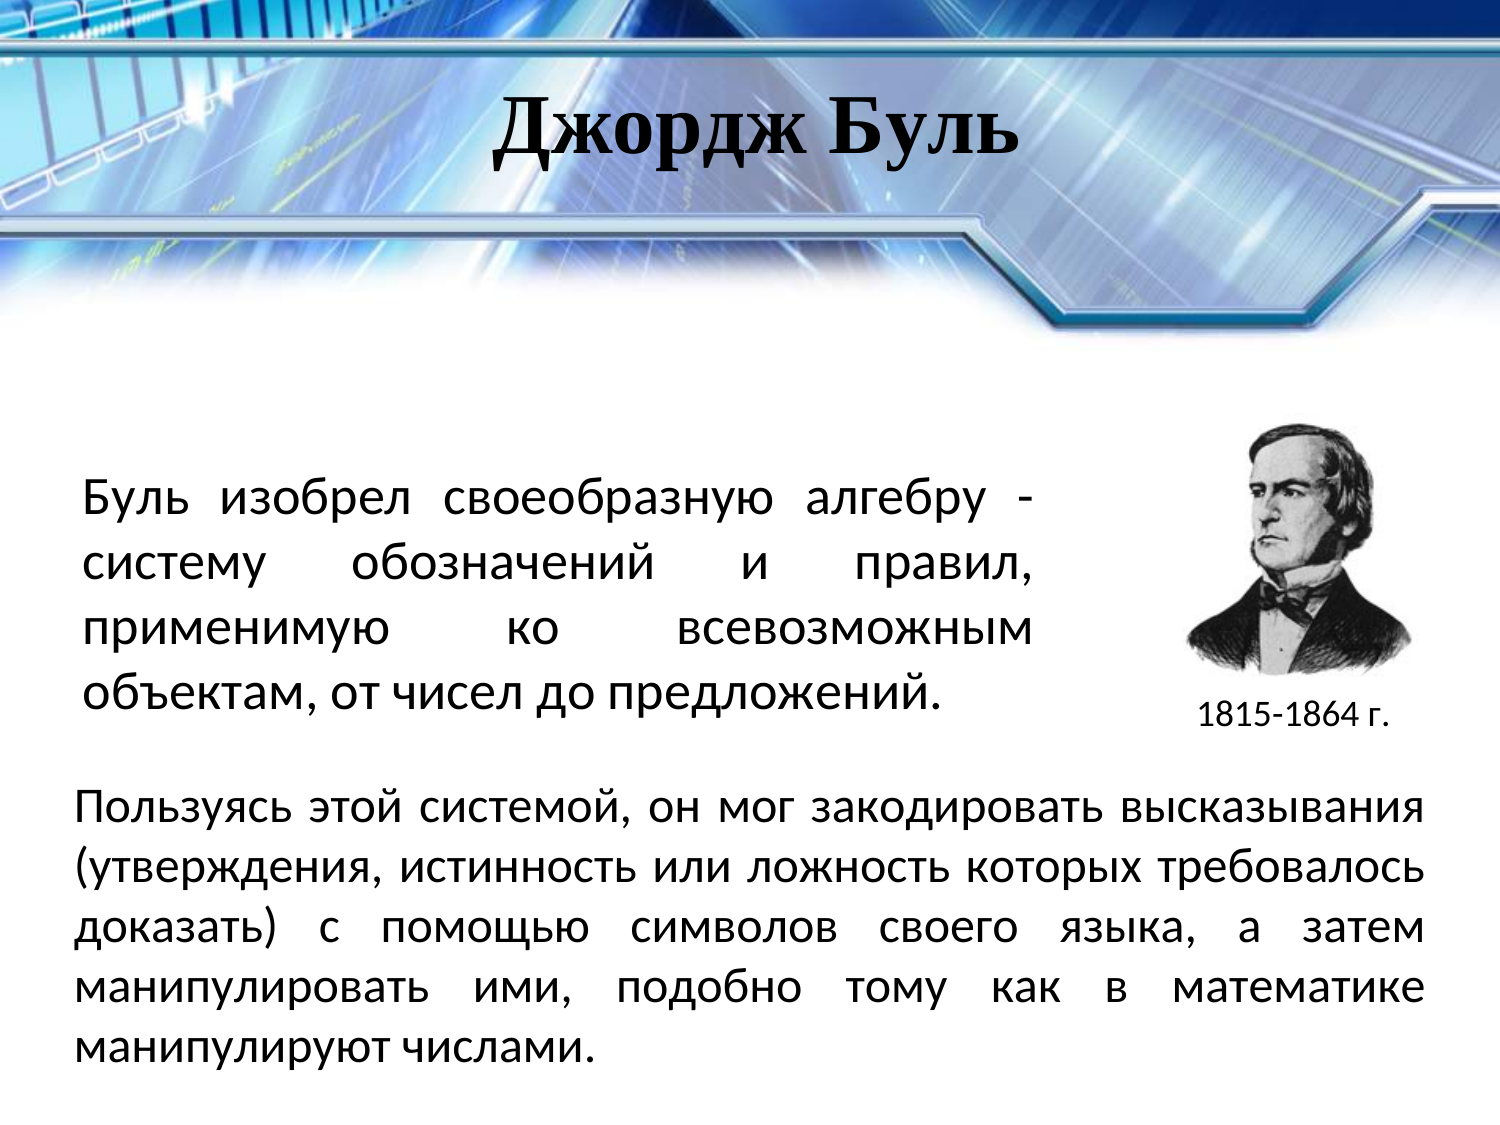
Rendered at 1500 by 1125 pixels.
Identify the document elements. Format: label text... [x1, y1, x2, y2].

text_box 1815-1864 г. [1157, 679, 1430, 745]
text_box Джордж Буль [88, 60, 1425, 179]
picture [0, 0, 1500, 1125]
subtitle Буль изобрел своеобразную алгебру - систему обозначений и правил, применимую ко всевозможным объектам, от чисел до предложений. [82, 460, 1036, 765]
text_box Пользуясь этой системой, он мог закодировать высказывания (утверждения, истинность или ложность которых требовалось доказать) с помощью символов своего языка, а затем манипулировать ими, подобно тому как в математике манипулируют числами. [59, 765, 1441, 1099]
